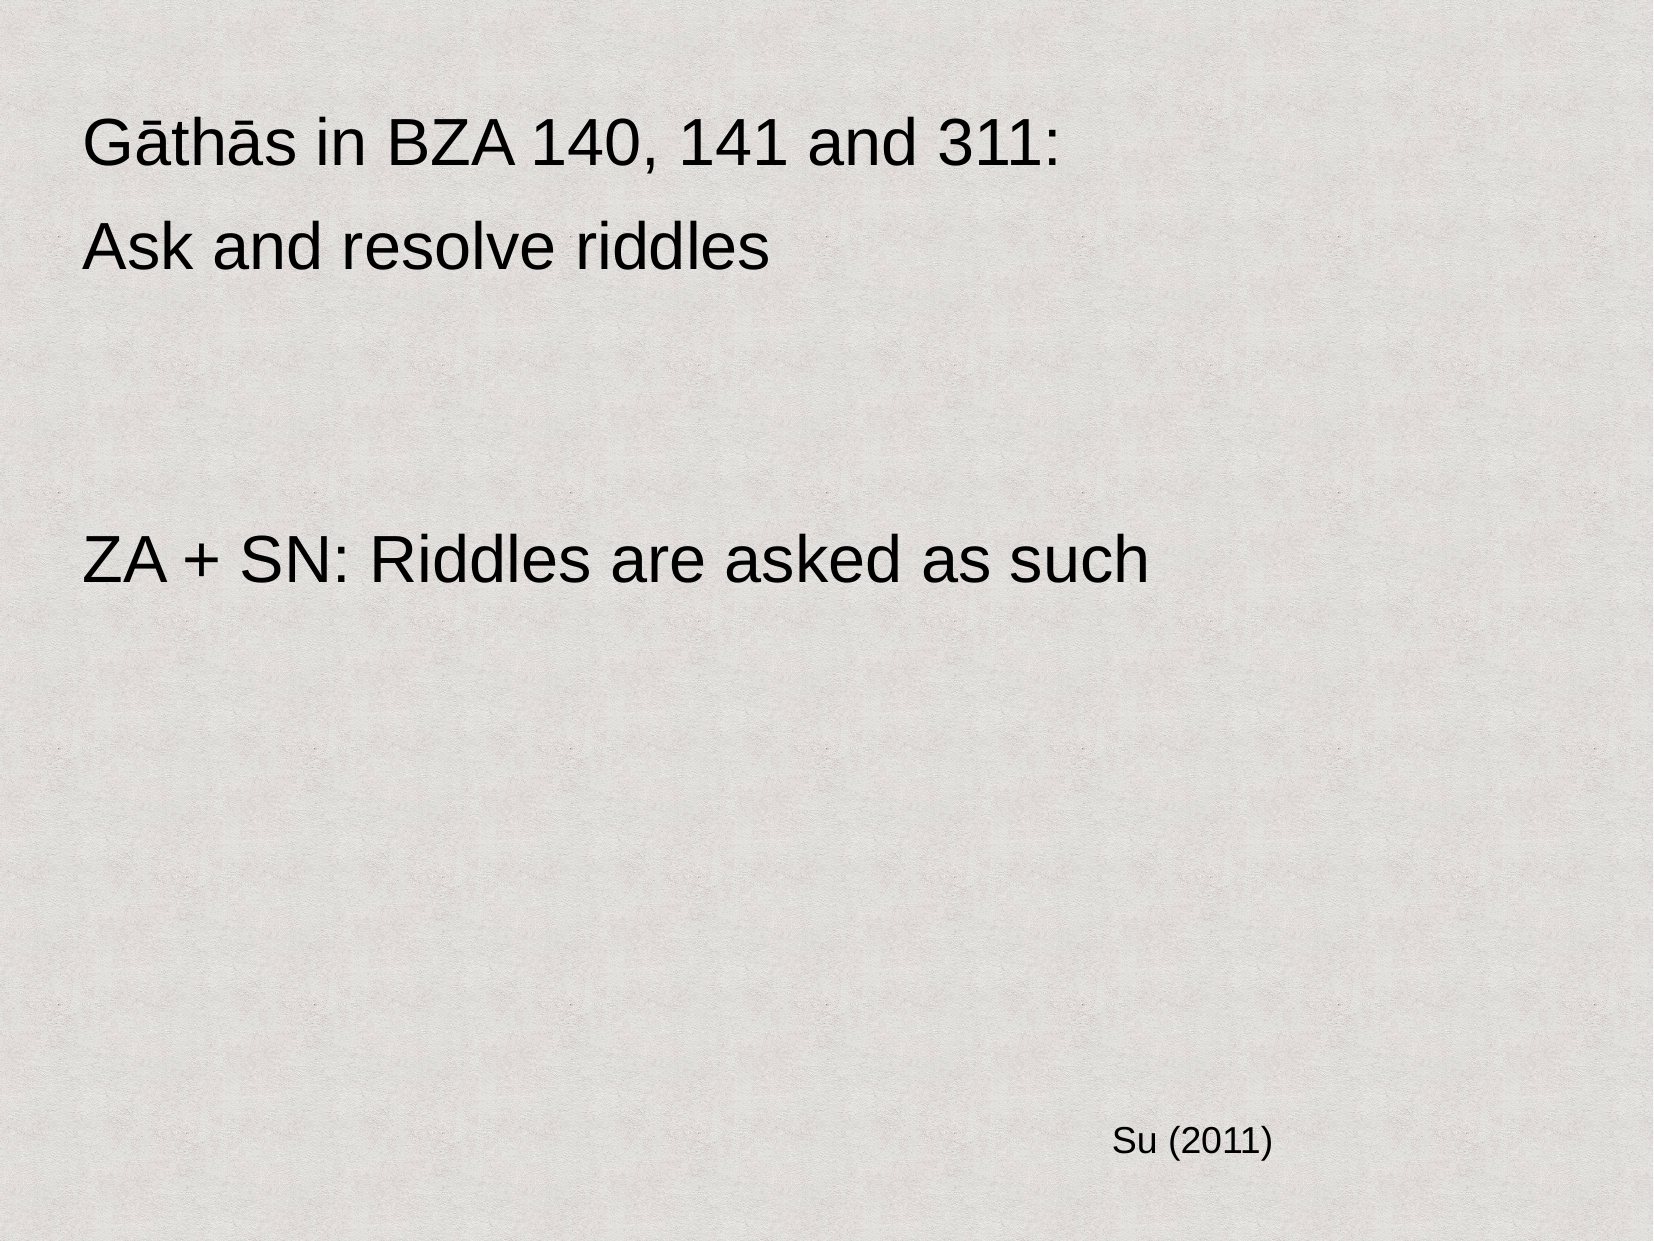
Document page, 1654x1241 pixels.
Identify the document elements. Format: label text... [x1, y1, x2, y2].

text_box Su (2011) [1097, 1112, 1571, 1170]
picture [0, 0, 1654, 1241]
list Gāthās in BZA 140, 141 and 311: Ask and resolve riddles ZA + SN: Riddles are asked as such [82, 105, 1571, 1156]
